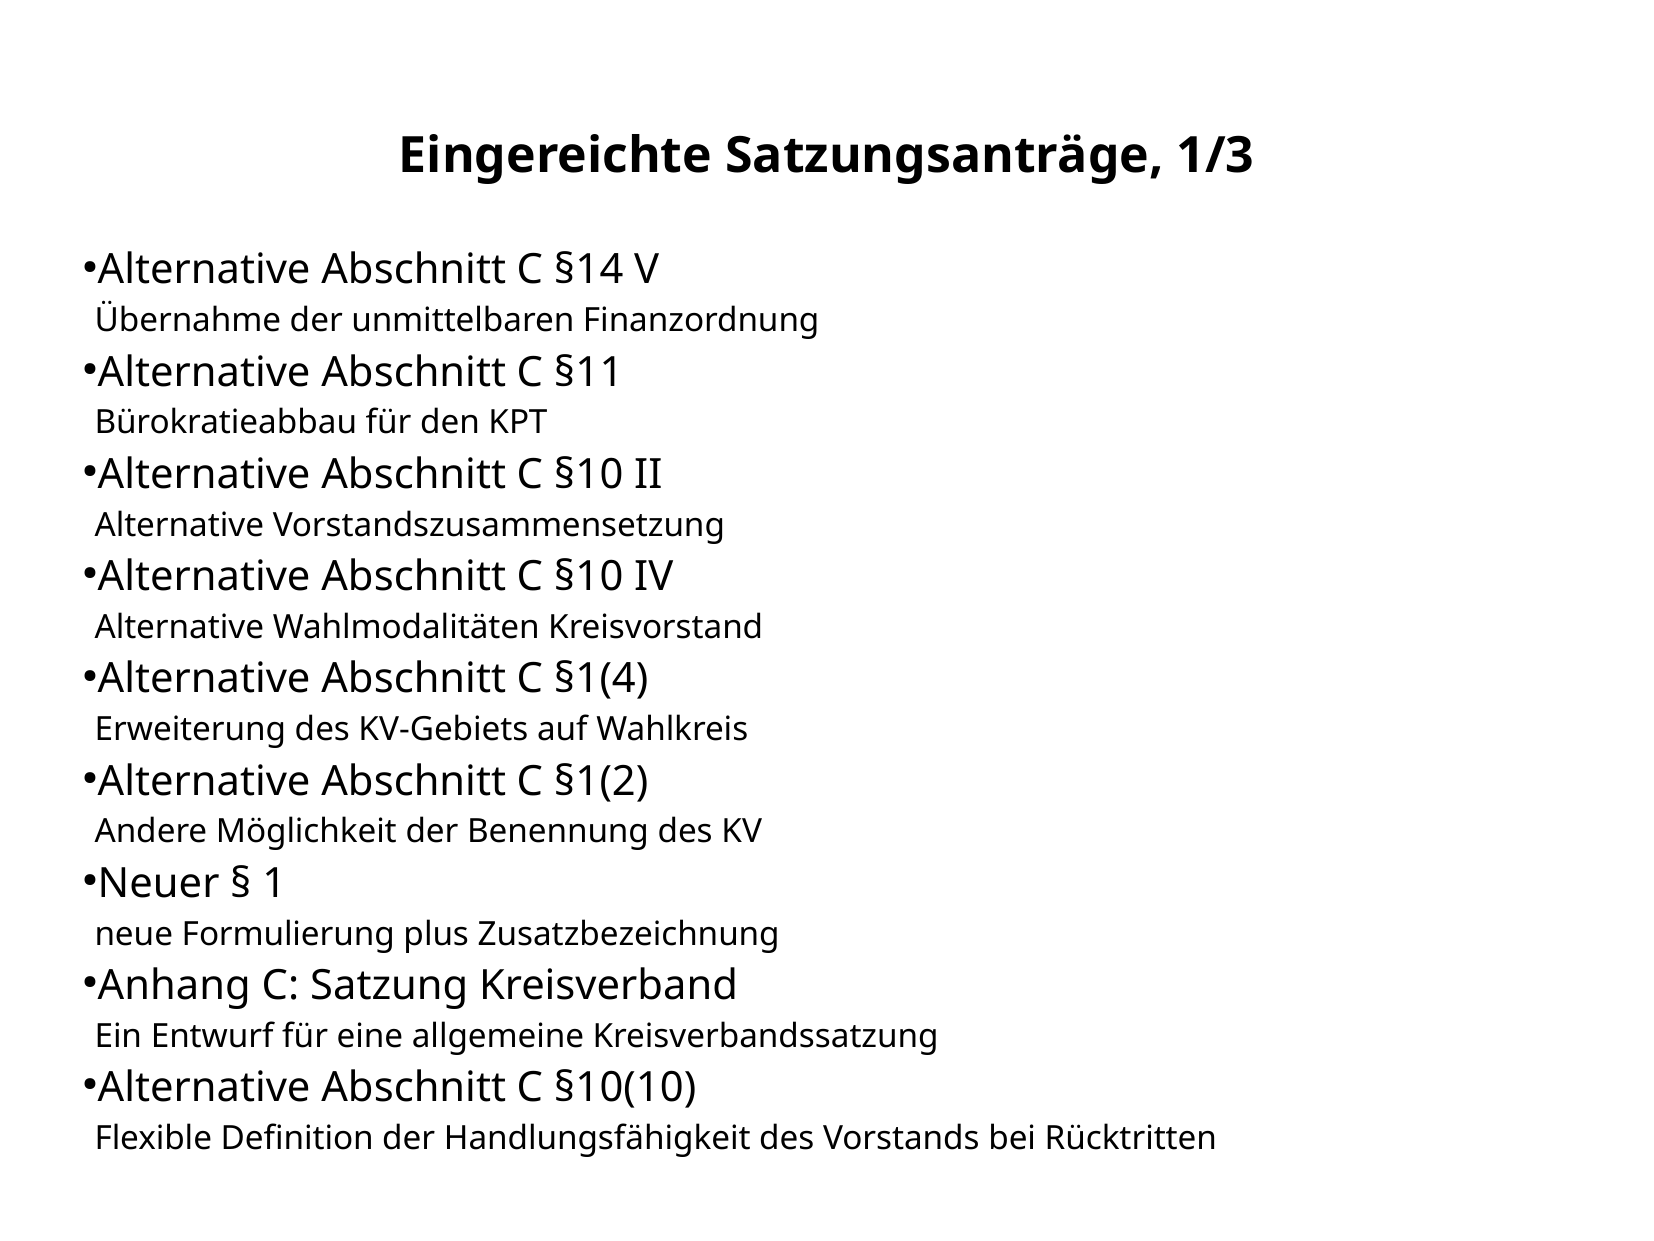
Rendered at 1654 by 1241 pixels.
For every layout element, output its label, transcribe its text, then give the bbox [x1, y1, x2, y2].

subtitle Alternative Abschnitt C §14 V Übernahme der unmittelbaren Finanzordnung Alternative Abschnitt C §11 Bürokratieabbau für den KPT Alternative Abschnitt C §10 II Alternative Vorstandszusammensetzung Alternative Abschnitt C §10 IV Alternative Wahlmodalitäten Kreisvorstand Alternative Abschnitt C §1(4) Erweiterung des KV-Gebiets auf Wahlkreis Alternative Abschnitt C §1(2) Andere Möglichkeit der Benennung des KV Neuer § 1 neue Formulierung plus Zusatzbezeichnung Anhang C: Satzung Kreisverband Ein Entwurf für eine allgemeine Kreisverbandssatzung Alternative Abschnitt C §10(10) Flexible Definition der Handlungsfähigkeit des Vorstands bei Rücktritten [82, 290, 1571, 1108]
title Eingereichte Satzungsanträge, 1/3 [82, 49, 1571, 257]
